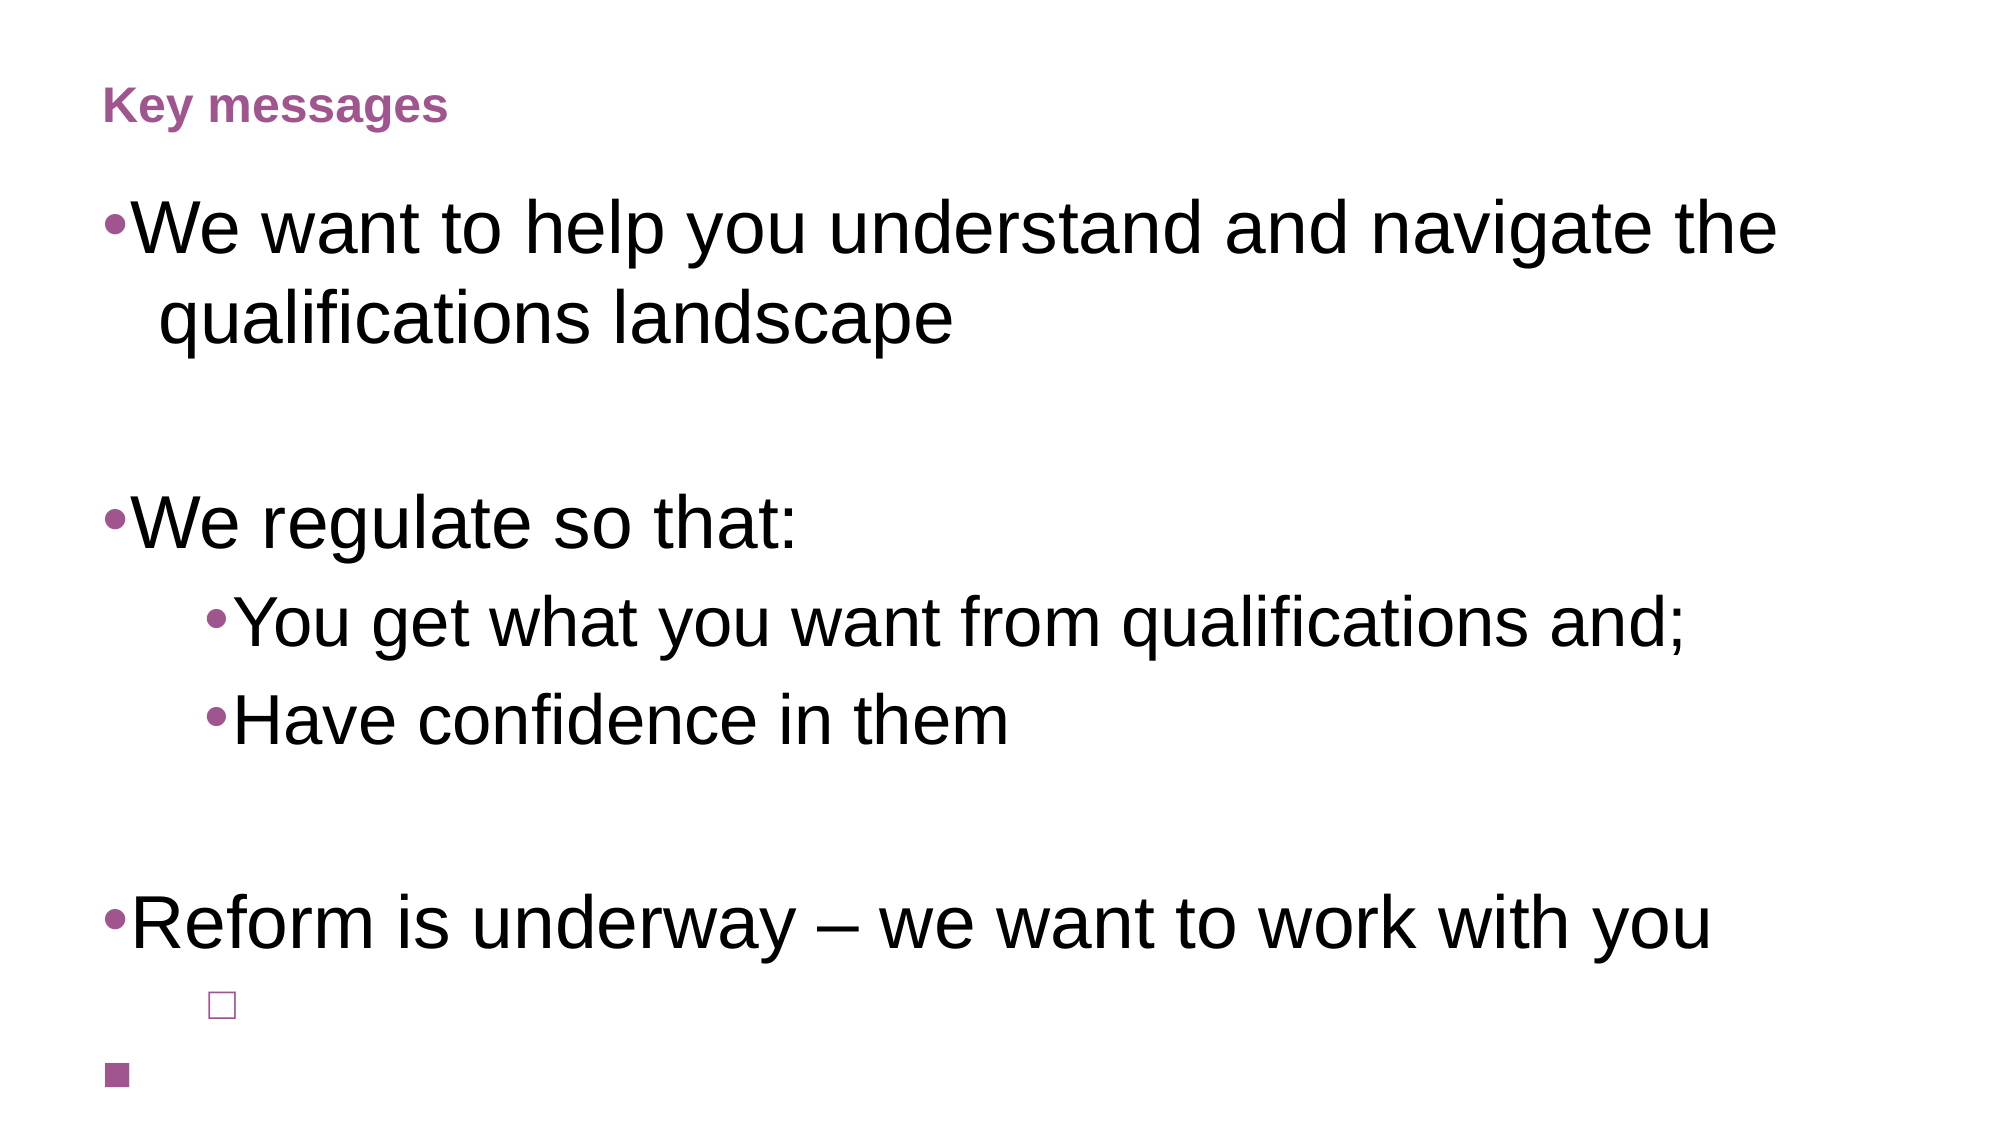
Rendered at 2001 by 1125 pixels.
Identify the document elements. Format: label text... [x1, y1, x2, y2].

list We want to help you understand and navigate the qualifications landscape We regulate so that: You get what you want from qualifications and; Have confidence in them Reform is underway – we want to work with you [102, 172, 1903, 1012]
title Key messages [102, 66, 1491, 161]
